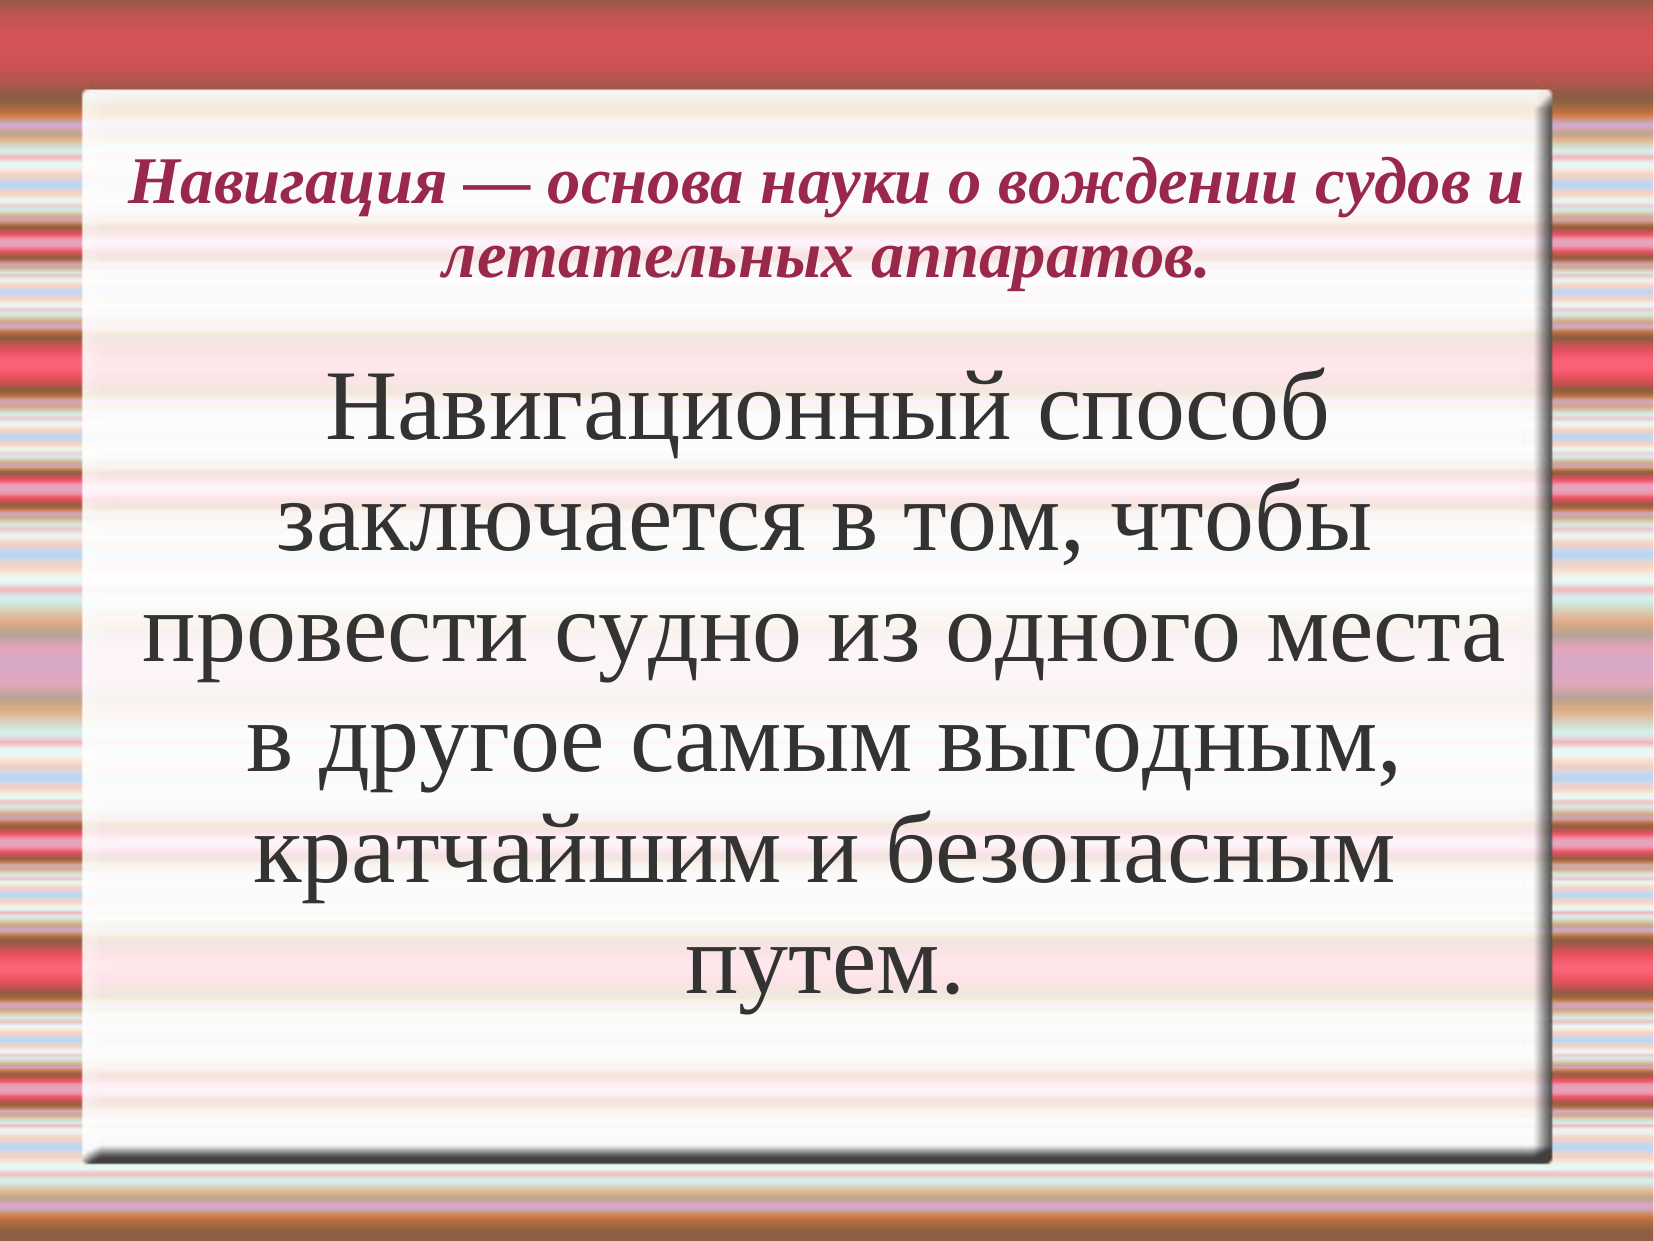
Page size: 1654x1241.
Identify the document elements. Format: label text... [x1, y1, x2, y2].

list Навигационный способ заключается в том, чтобы провести судно из одного места в другое самым выгодным, кратчайшим и безопасным путем. [134, 350, 1516, 1132]
picture [0, 0, 1654, 1241]
title Навигация — основа науки о вождении судов и летательных аппаратов. [121, 114, 1534, 322]
